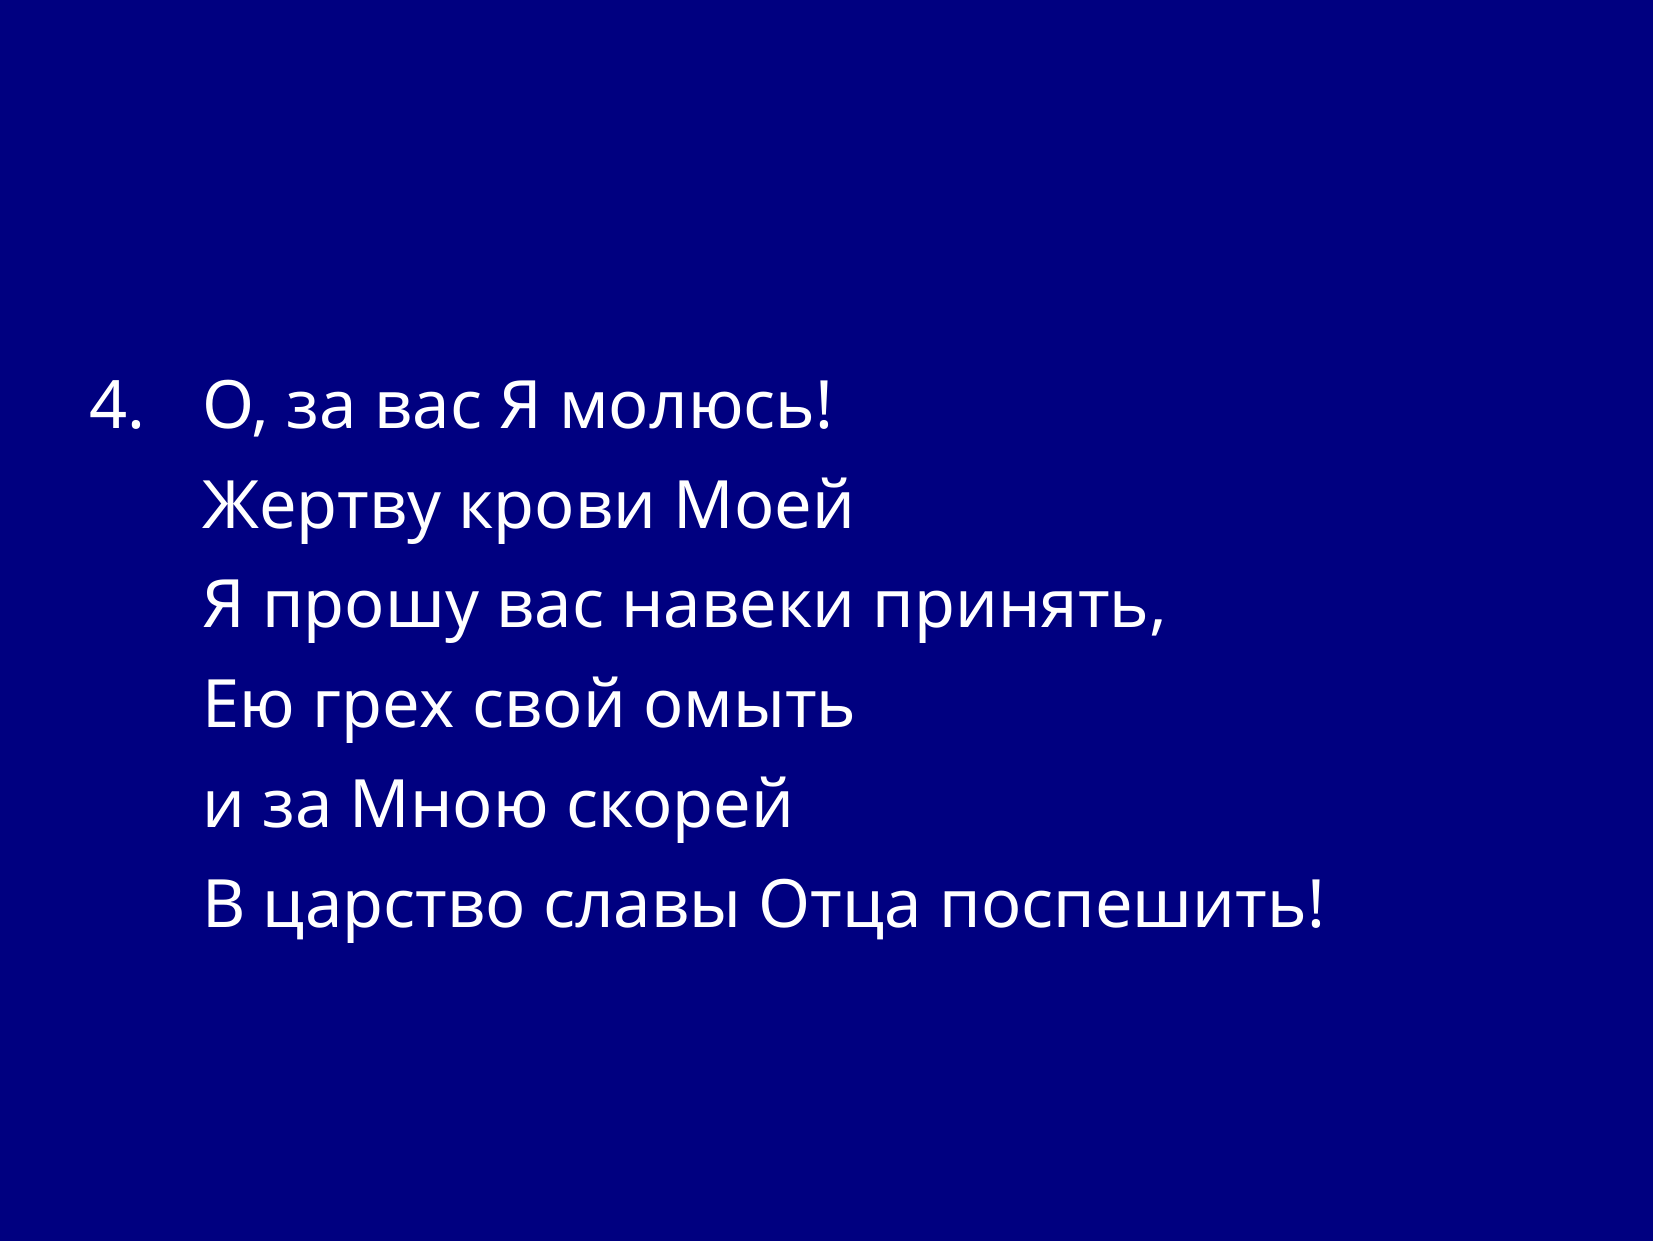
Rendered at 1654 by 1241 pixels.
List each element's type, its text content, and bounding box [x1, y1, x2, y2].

text_box 4. О, за вас Я молюсь! Жертву крови Моей Я прошу вас навеки принять, Ею грех свой омыть и за Мною скорей В царство славы Отца поспешить! [75, 150, 1576, 1163]
